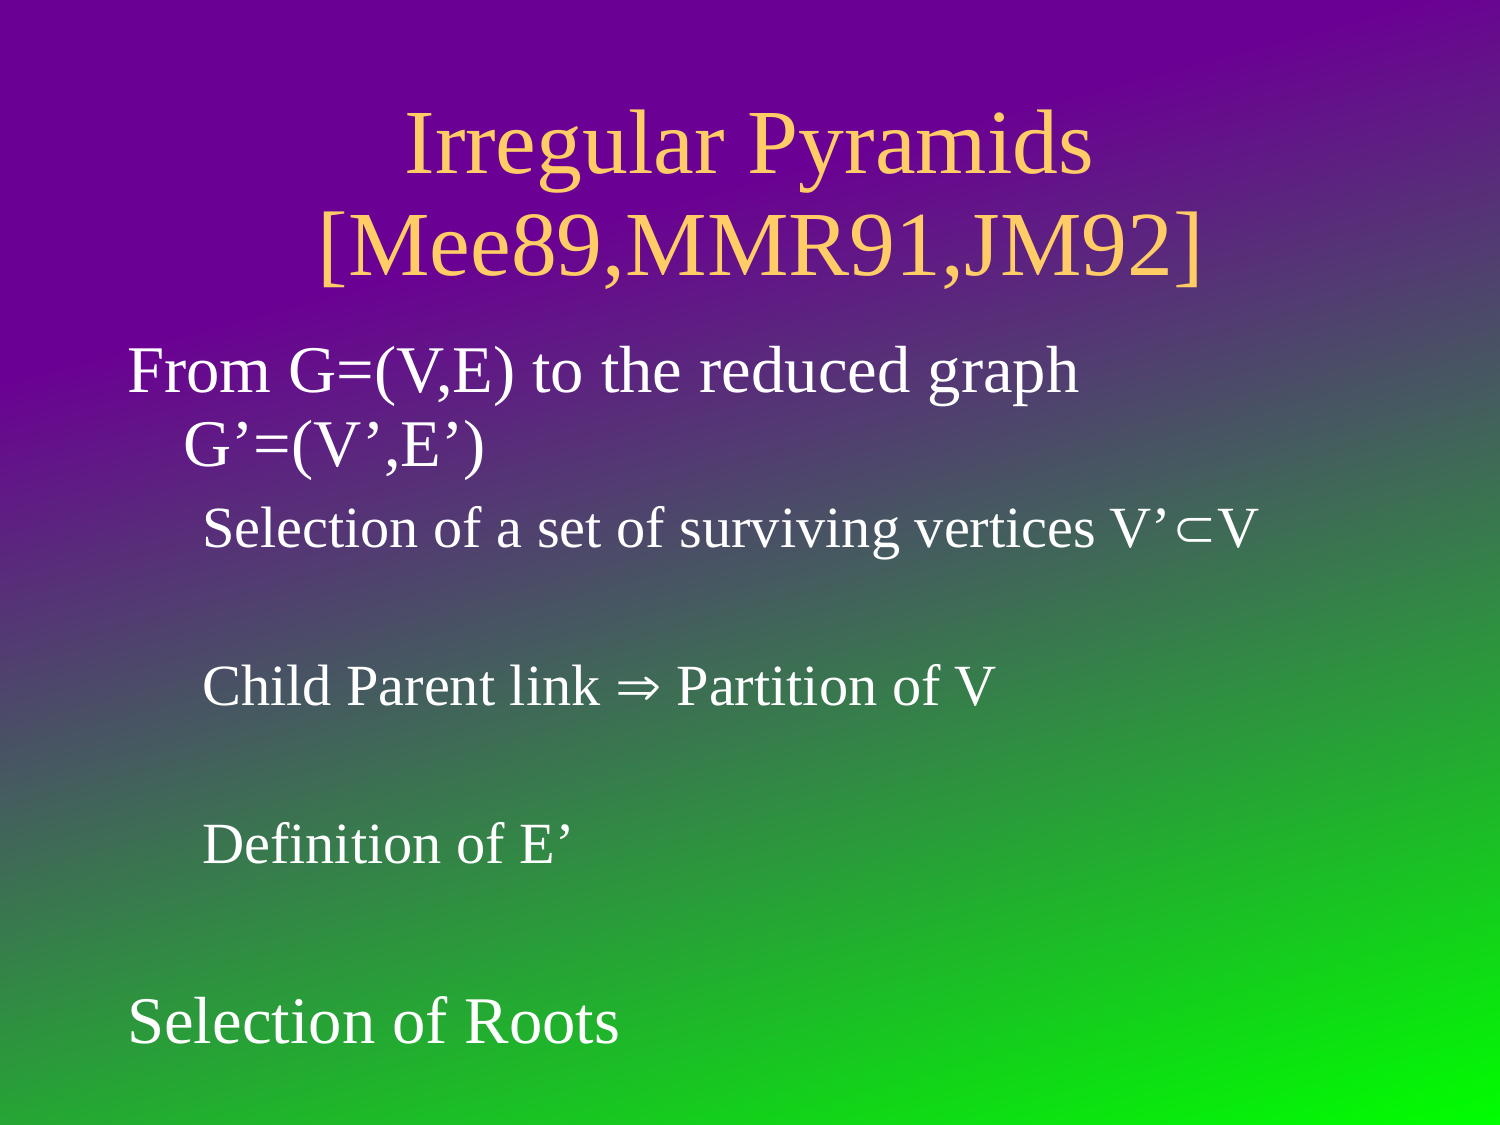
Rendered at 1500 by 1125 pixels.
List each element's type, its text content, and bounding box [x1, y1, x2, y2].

title Irregular Pyramids [Mee89,MMR91,JM92] [112, 76, 1388, 312]
list From G=(V,E) to the reduced graph G’=(V’,E’) Selection of a set of surviving vertices V’V Child Parent link  Partition of V Definition of E’ Selection of Roots [112, 324, 1388, 1117]
